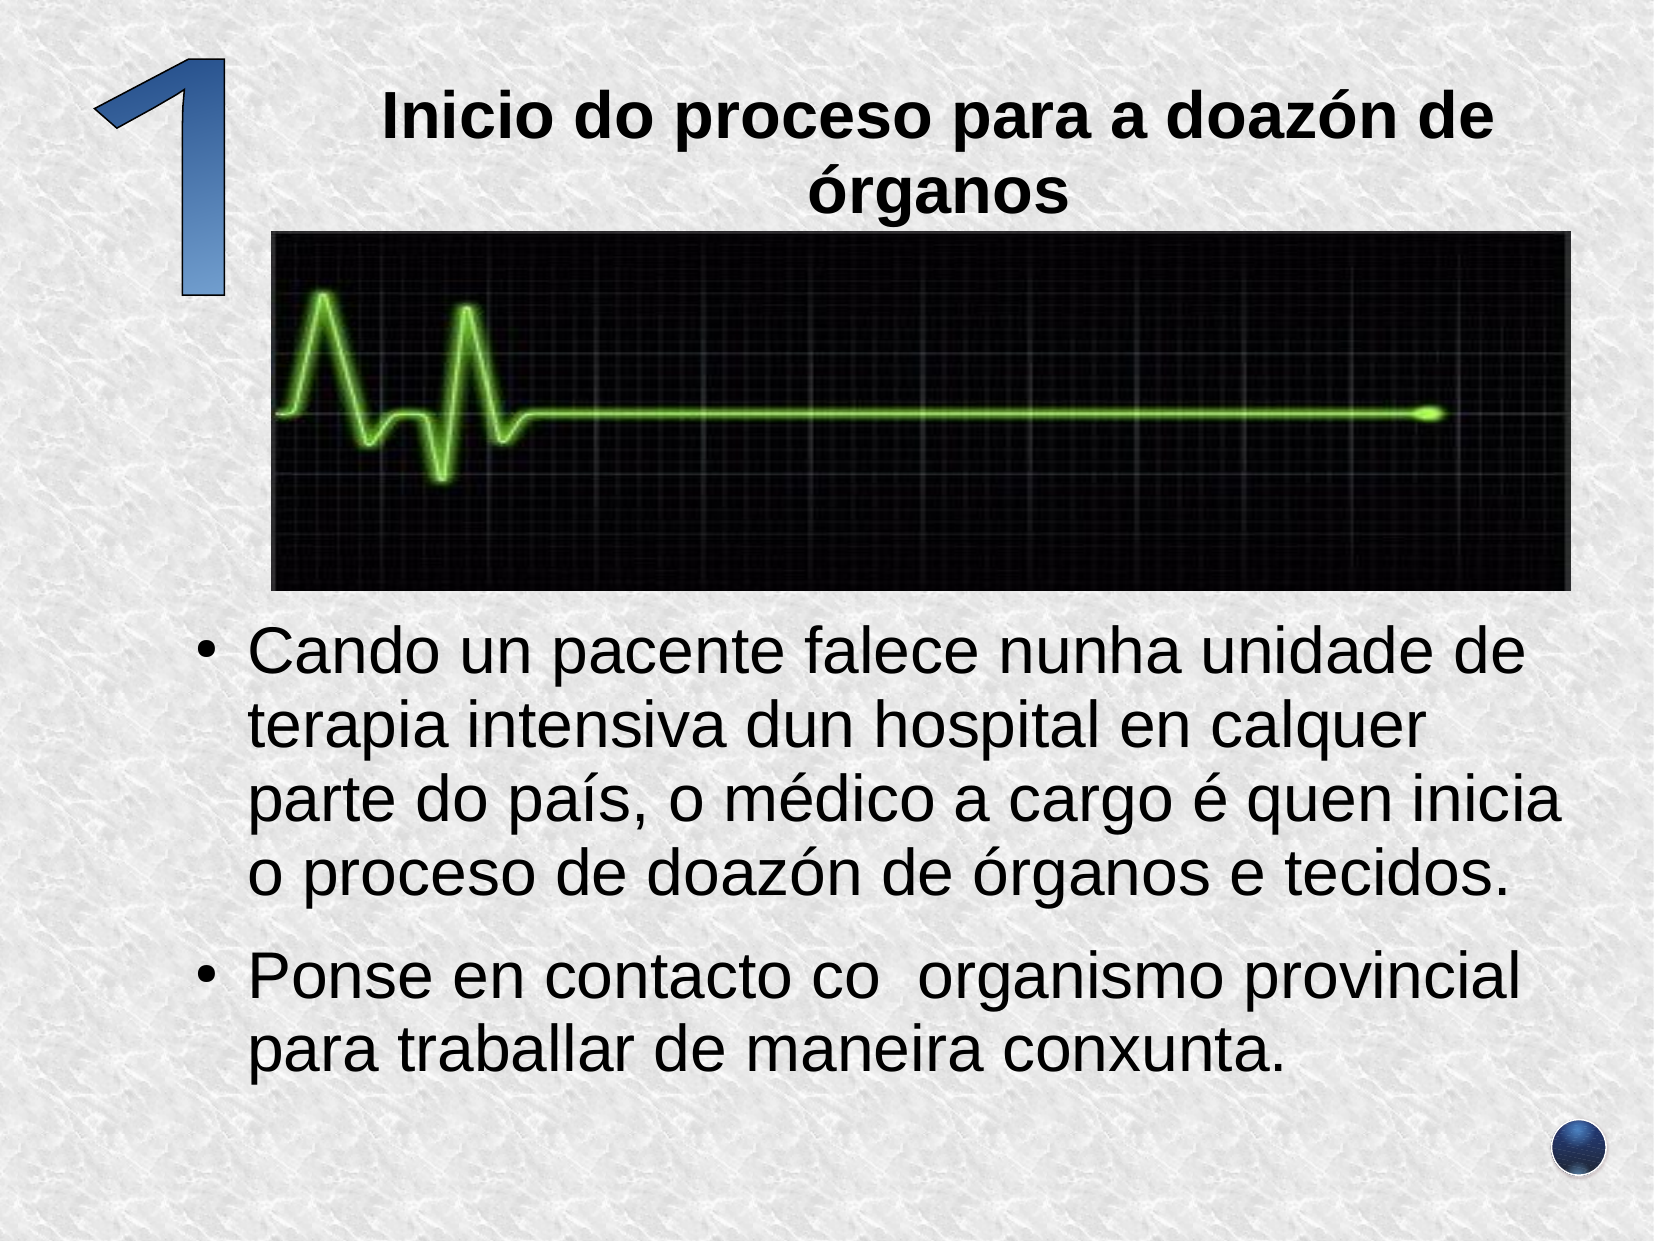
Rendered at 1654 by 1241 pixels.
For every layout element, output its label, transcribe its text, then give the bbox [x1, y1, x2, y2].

list Cando un pacente falece nunha unidade de terapia intensiva dun hospital en calquer parte do país, o médico a cargo é quen inicia o proceso de doazón de órganos e tecidos. Ponse en contacto co organismo provincial para traballar de maneira conxunta. [177, 614, 1577, 1098]
picture [0, 0, 1654, 1241]
text_box 1 [94, 59, 225, 296]
title Inicio do proceso para a doazón de órganos [307, 49, 1571, 257]
